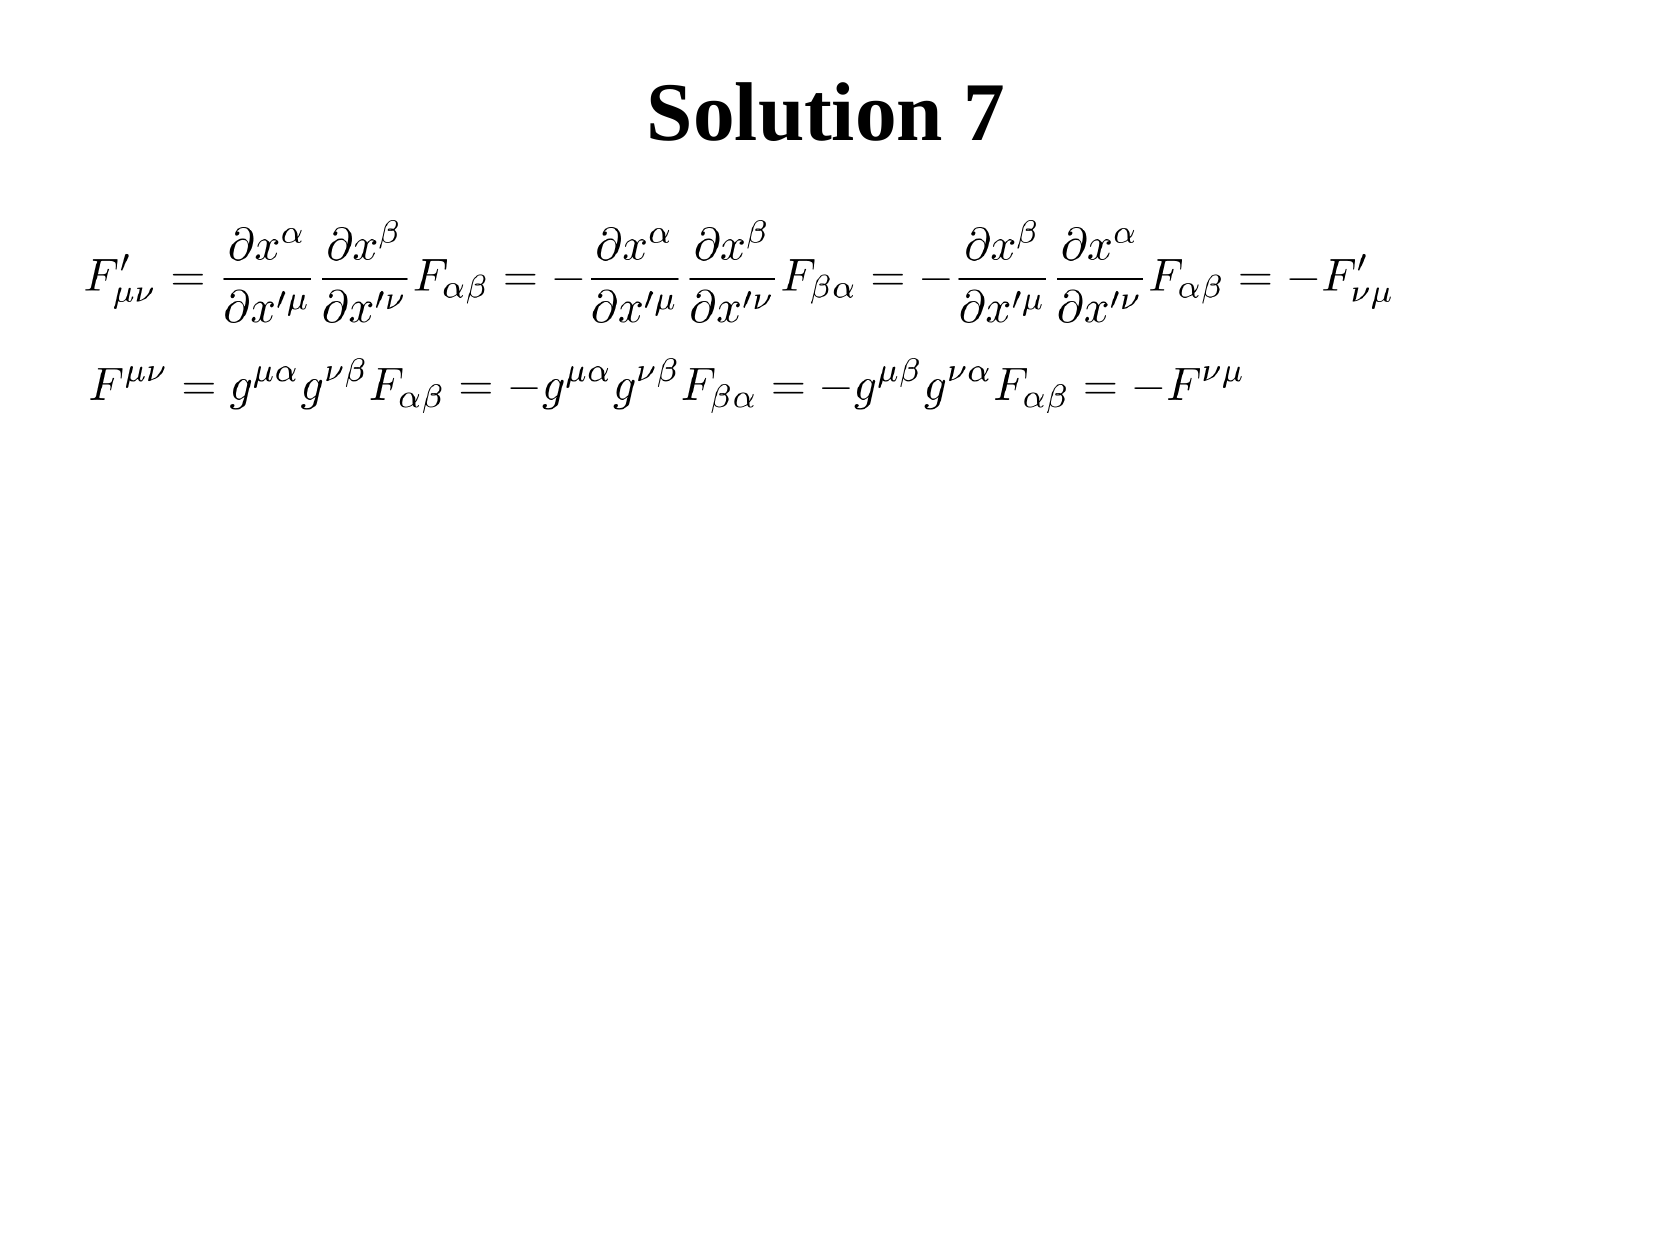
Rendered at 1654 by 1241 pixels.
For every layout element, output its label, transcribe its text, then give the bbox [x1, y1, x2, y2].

title Solution 7 [82, 49, 1571, 166]
picture [85, 219, 1391, 323]
picture [90, 357, 1242, 413]
